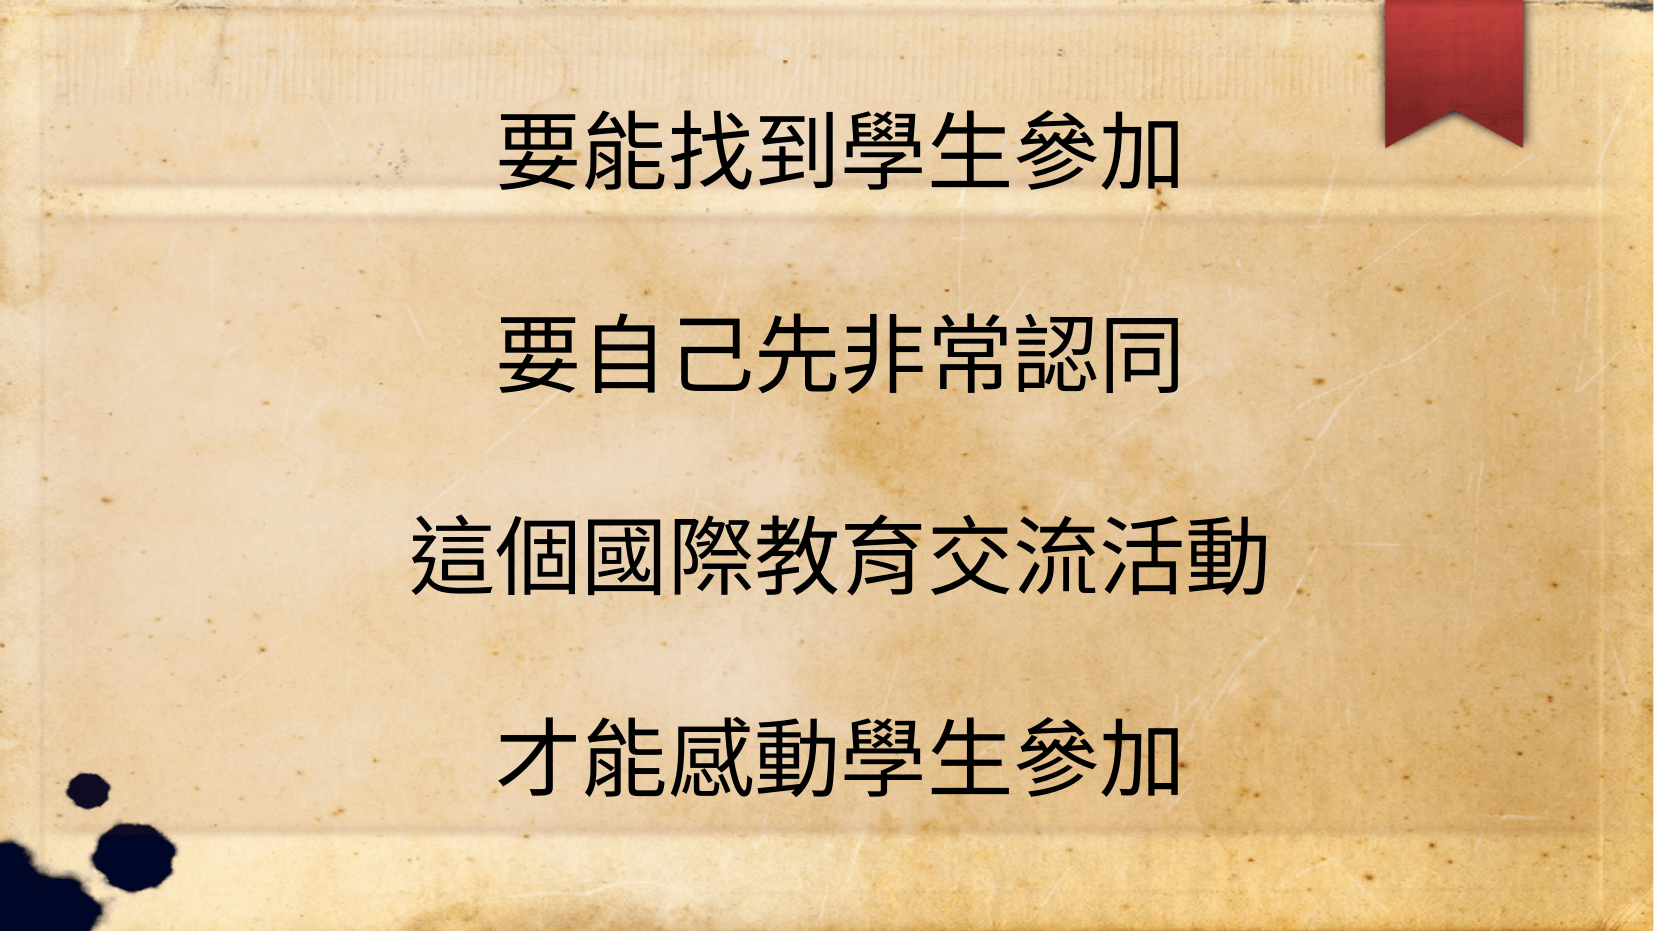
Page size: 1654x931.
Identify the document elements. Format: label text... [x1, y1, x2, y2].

list 要能找到學生參加 要自己先非常認同 這個國際教育交流活動 才能感動學生參加 [88, 21, 1544, 827]
picture [0, 0, 1654, 931]
